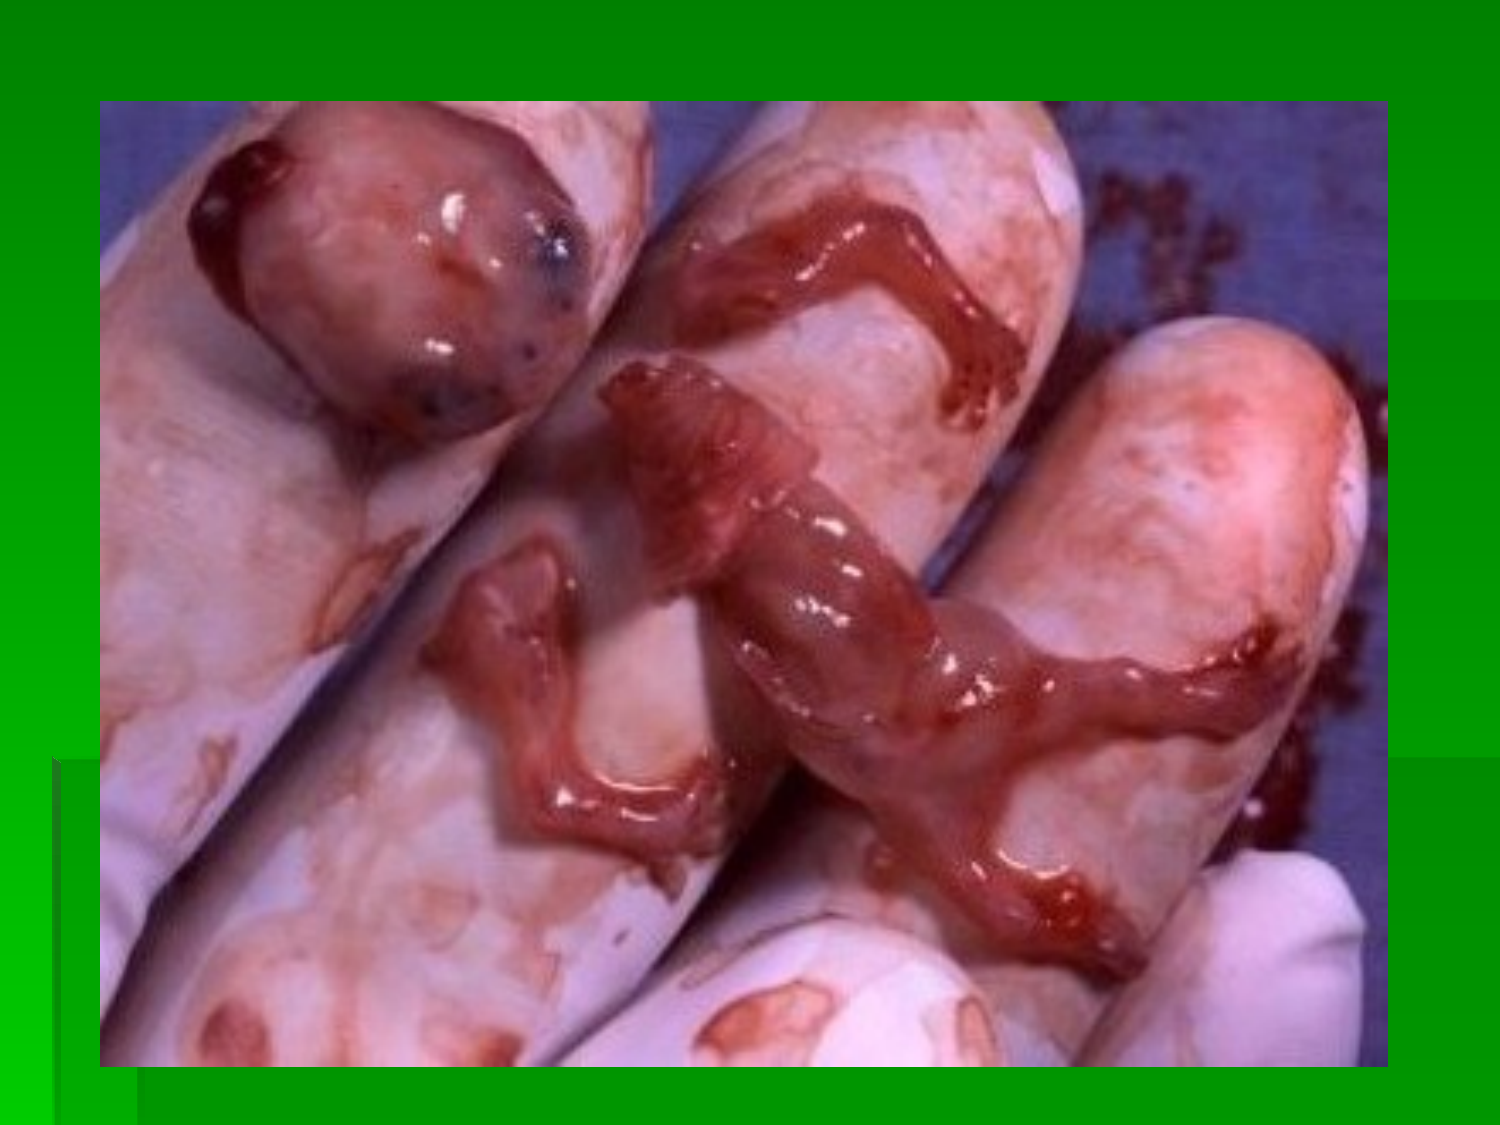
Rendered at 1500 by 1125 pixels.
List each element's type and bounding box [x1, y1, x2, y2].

picture [100, 101, 1388, 1067]
